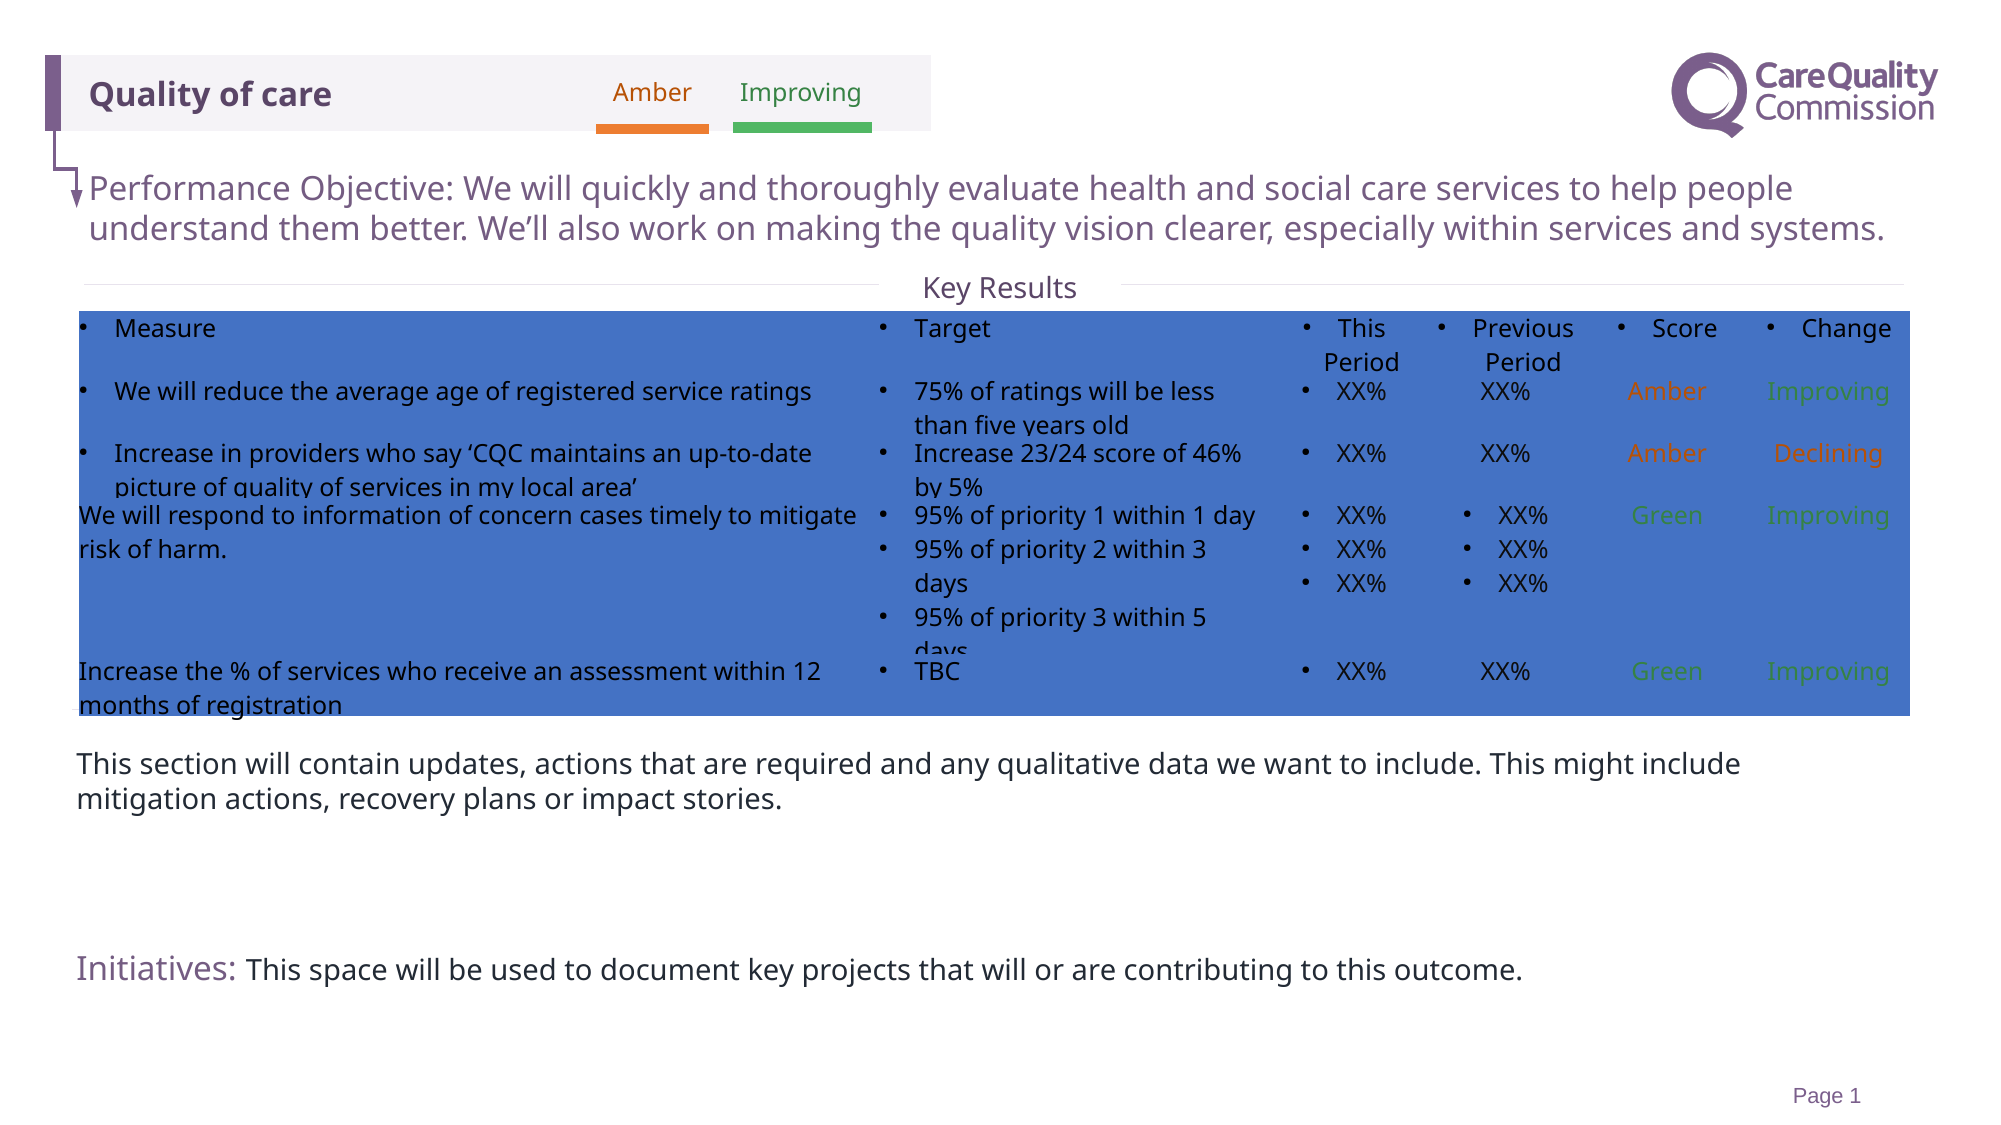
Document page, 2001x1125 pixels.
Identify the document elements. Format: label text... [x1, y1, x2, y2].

table_cell XX% [1263, 654, 1425, 716]
table_cell Improving [1748, 373, 1910, 436]
text_box Amber [578, 69, 710, 115]
table_header Target [879, 311, 1263, 373]
table_cell Green [1587, 498, 1748, 654]
table_cell XX% [1263, 436, 1425, 498]
table_cell XX% XX% XX% [1425, 498, 1587, 654]
table_cell We will respond to information of concern cases timely to mitigate risk of harm. [79, 498, 879, 654]
table_cell XX% [1425, 436, 1587, 498]
text_box Quality of care [73, 65, 487, 122]
table_cell Amber [1587, 373, 1748, 436]
table_cell Declining [1748, 436, 1910, 498]
table_cell TBC [879, 654, 1263, 716]
table_cell We will reduce the average age of registered service ratings [79, 373, 879, 436]
table_cell Amber [1587, 436, 1748, 498]
text_box Improving [710, 69, 892, 115]
title Performance Objective: We will quickly and thoroughly evaluate health and social care services to help people understand them better. We’ll also work on making the quality vision clearer, especially within services and systems. [73, 159, 1910, 256]
table_cell Green [1587, 654, 1748, 716]
table_cell 95% of priority 1 within 1 day 95% of priority 2 within 3 days 95% of priority 3 within 5 days [879, 498, 1263, 654]
table_cell Increase 23/24 score of 46% by 5% [879, 436, 1263, 498]
table_cell Increase the % of services who receive an assessment within 12 months of registration [79, 654, 879, 716]
table_cell 75% of ratings will be less than five years old [879, 373, 1263, 436]
table_cell XX% XX% XX% [1263, 498, 1425, 654]
table_cell XX% [1425, 373, 1587, 436]
text_box Page 1 [1777, 1073, 1961, 1117]
text_box Initiatives: This space will be used to document key projects that will or are contributing to this outcome. [61, 939, 1680, 996]
table_header Score [1587, 311, 1748, 373]
table_cell XX% [1425, 654, 1587, 716]
table_cell XX% [1263, 373, 1425, 436]
table_header Measure [79, 311, 879, 373]
picture [1671, 52, 1939, 138]
text_box This section will contain updates, actions that are required and any qualitative data we want to include. This might include mitigation actions, recovery plans or impact stories. [61, 737, 1893, 824]
table_cell Increase in providers who say ‘CQC maintains an up-to-date picture of quality of services in my local area’ [79, 436, 879, 498]
table_cell Improving [1748, 498, 1910, 654]
table_header Previous Period [1425, 311, 1587, 373]
table_header This Period [1263, 311, 1425, 373]
text_box Key Results [879, 262, 1121, 307]
table_header Change [1748, 311, 1910, 373]
text_box [45, 55, 931, 134]
table_cell Improving [1748, 654, 1910, 716]
